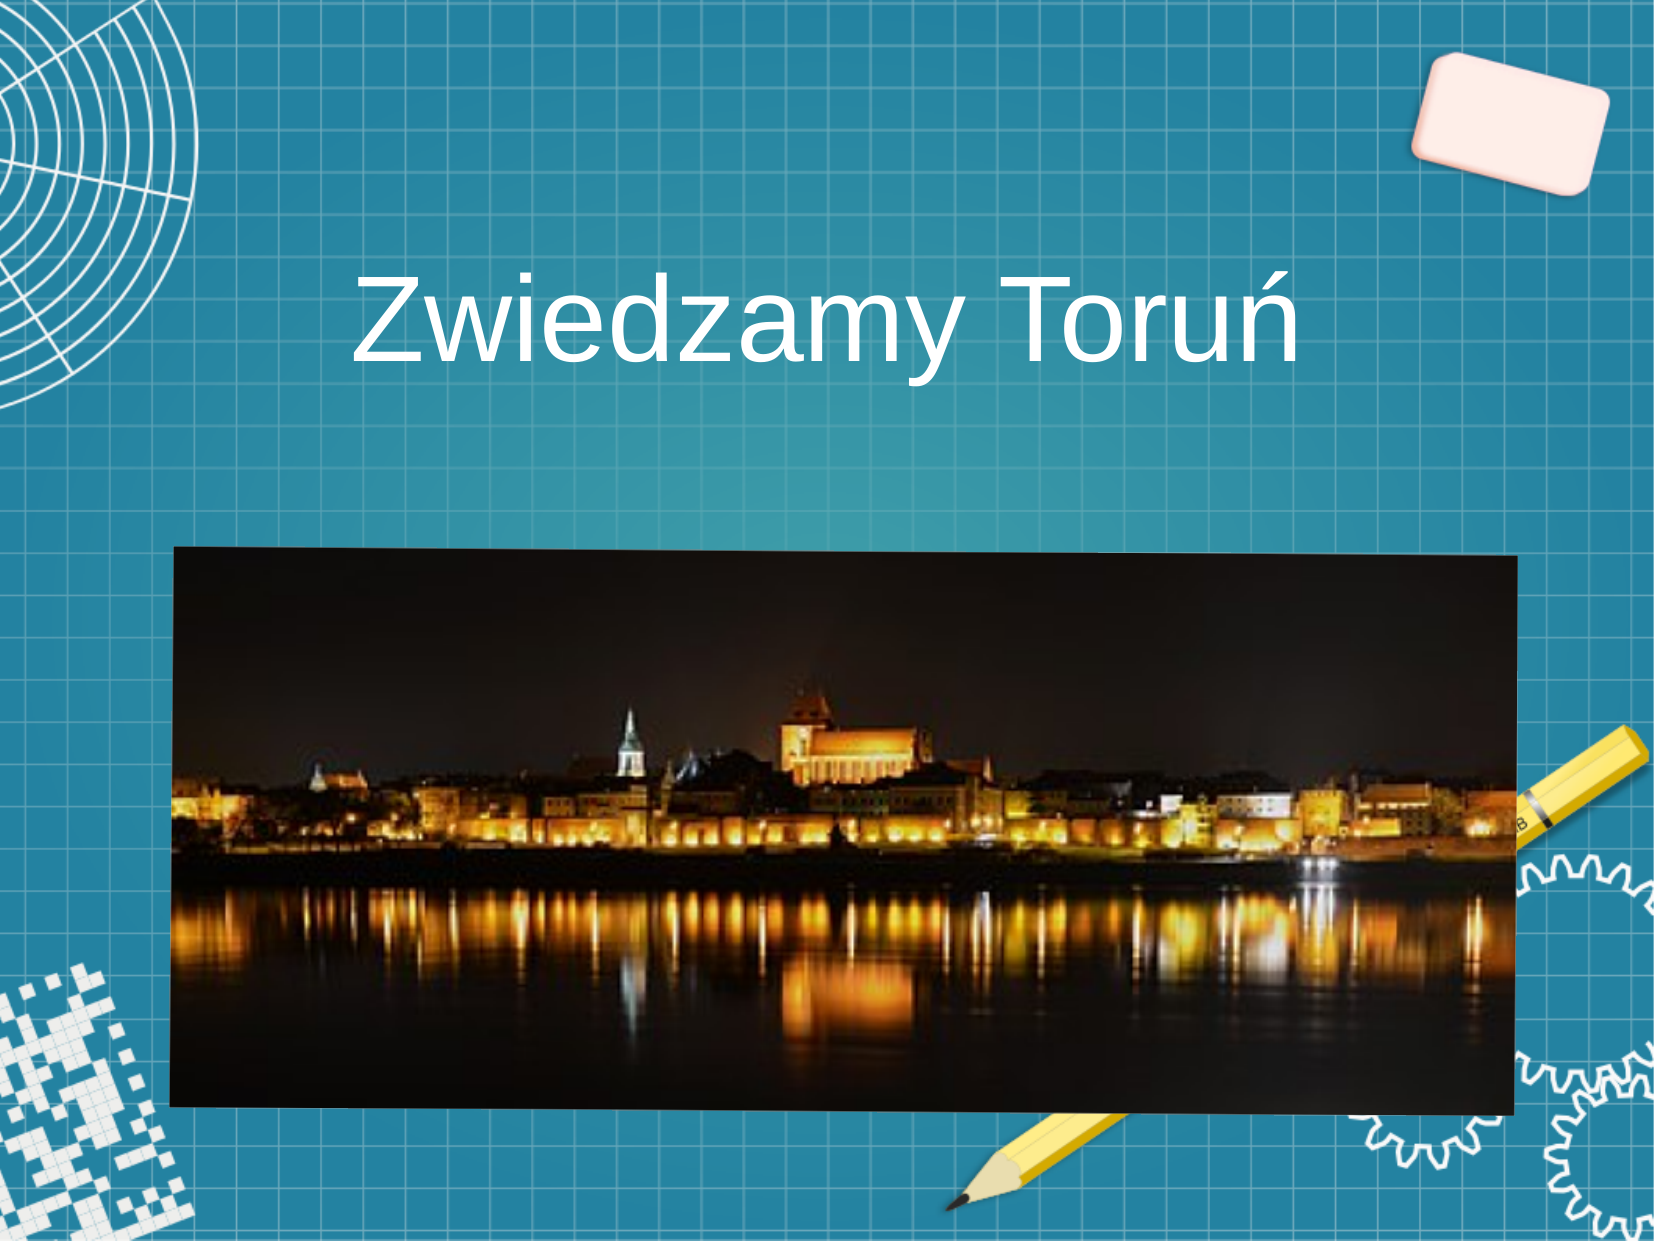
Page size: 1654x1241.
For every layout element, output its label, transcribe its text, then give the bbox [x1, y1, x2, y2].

picture [0, 0, 1654, 1241]
title Zwiedzamy Toruń [82, 177, 1571, 461]
